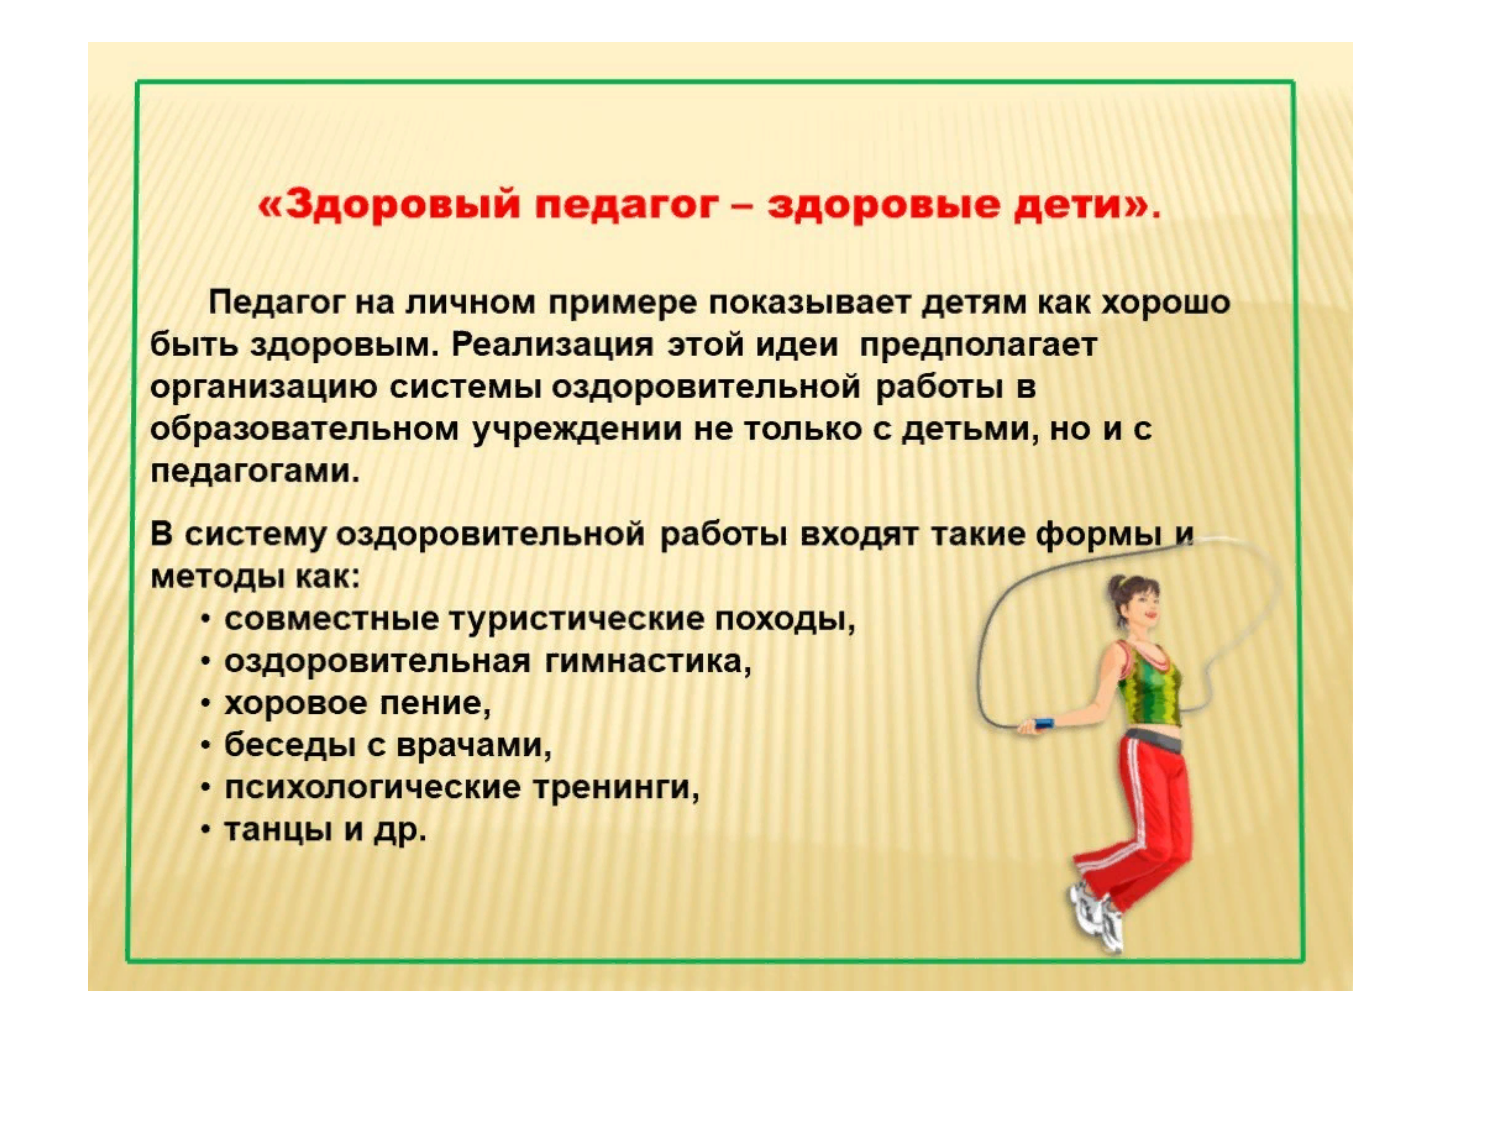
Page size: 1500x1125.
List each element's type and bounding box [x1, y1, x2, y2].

picture [88, 42, 1353, 991]
